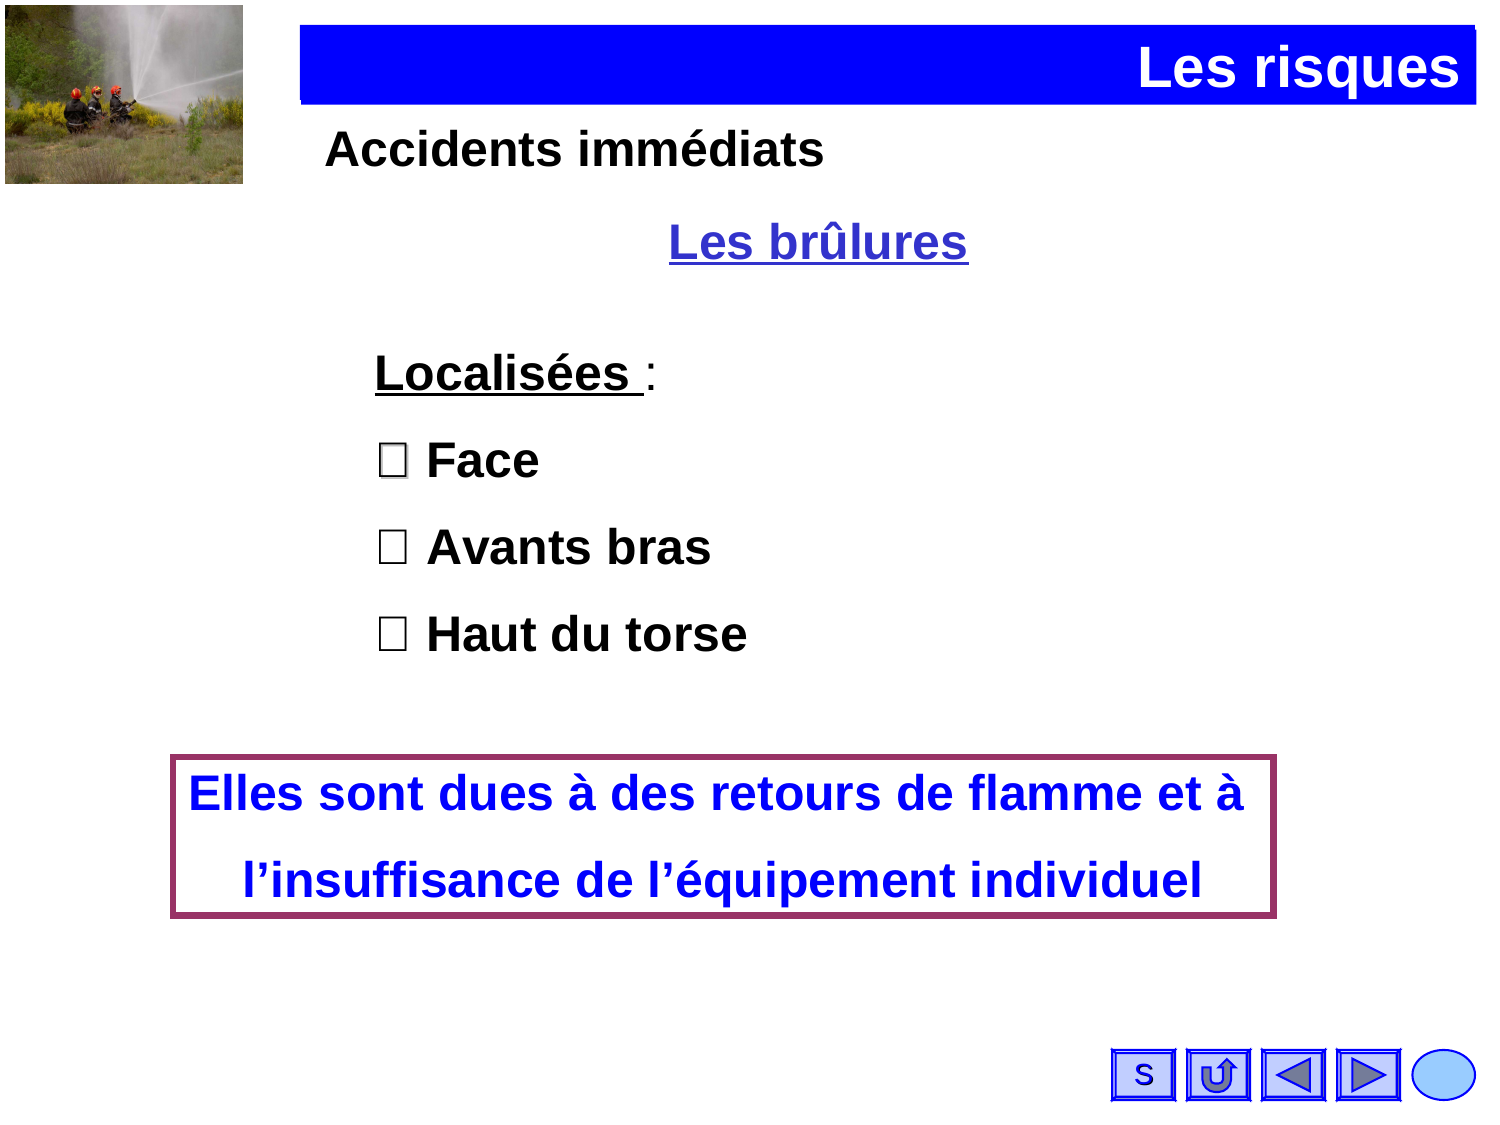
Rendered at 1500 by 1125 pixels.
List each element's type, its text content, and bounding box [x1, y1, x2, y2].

text_box Elles sont dues à des retours de flamme et à l’insuffisance de l’équipement individuel [173, 757, 1274, 916]
text_box Les risques [301, 29, 1477, 105]
text_box [1412, 1049, 1476, 1101]
text_box Localisées :  Face  Avants bras  Haut du torse [359, 337, 764, 670]
text_box Accidents immédiats [324, 120, 855, 178]
text_box Les brûlures [653, 206, 984, 278]
picture [5, 5, 243, 184]
